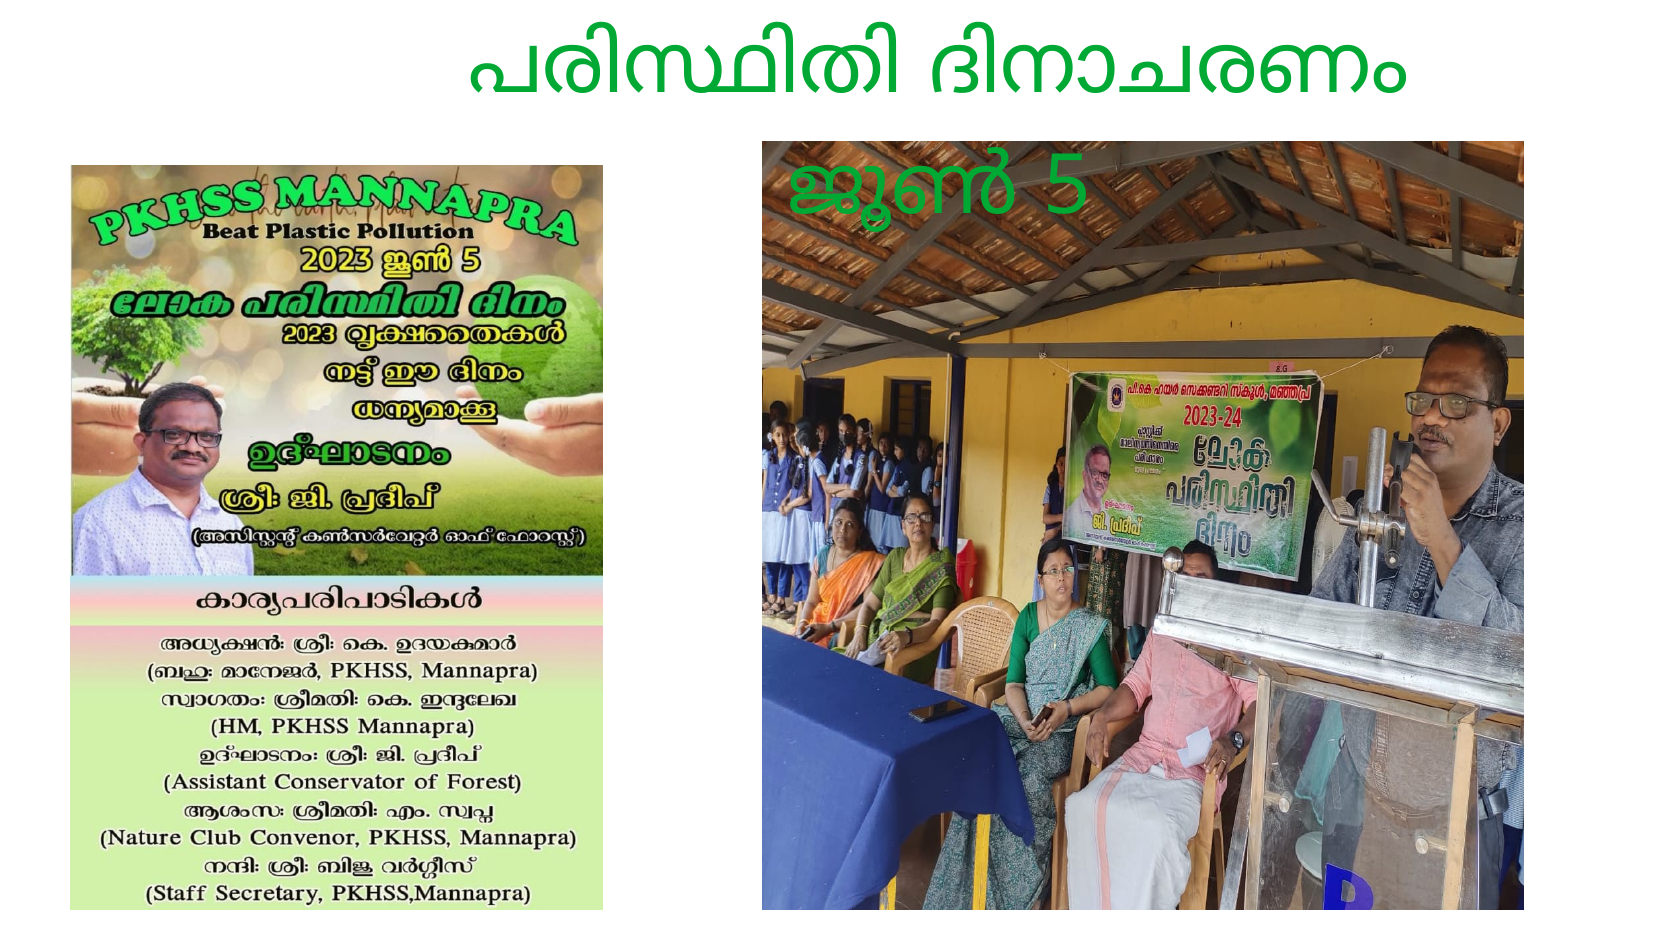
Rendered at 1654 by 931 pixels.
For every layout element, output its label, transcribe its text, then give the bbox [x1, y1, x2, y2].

picture [762, 141, 1524, 910]
text_box പരിസ്ഥിതി ദിനാചരണം ജൂണ്‍ 5 [342, 13, 1536, 129]
picture [70, 165, 603, 910]
